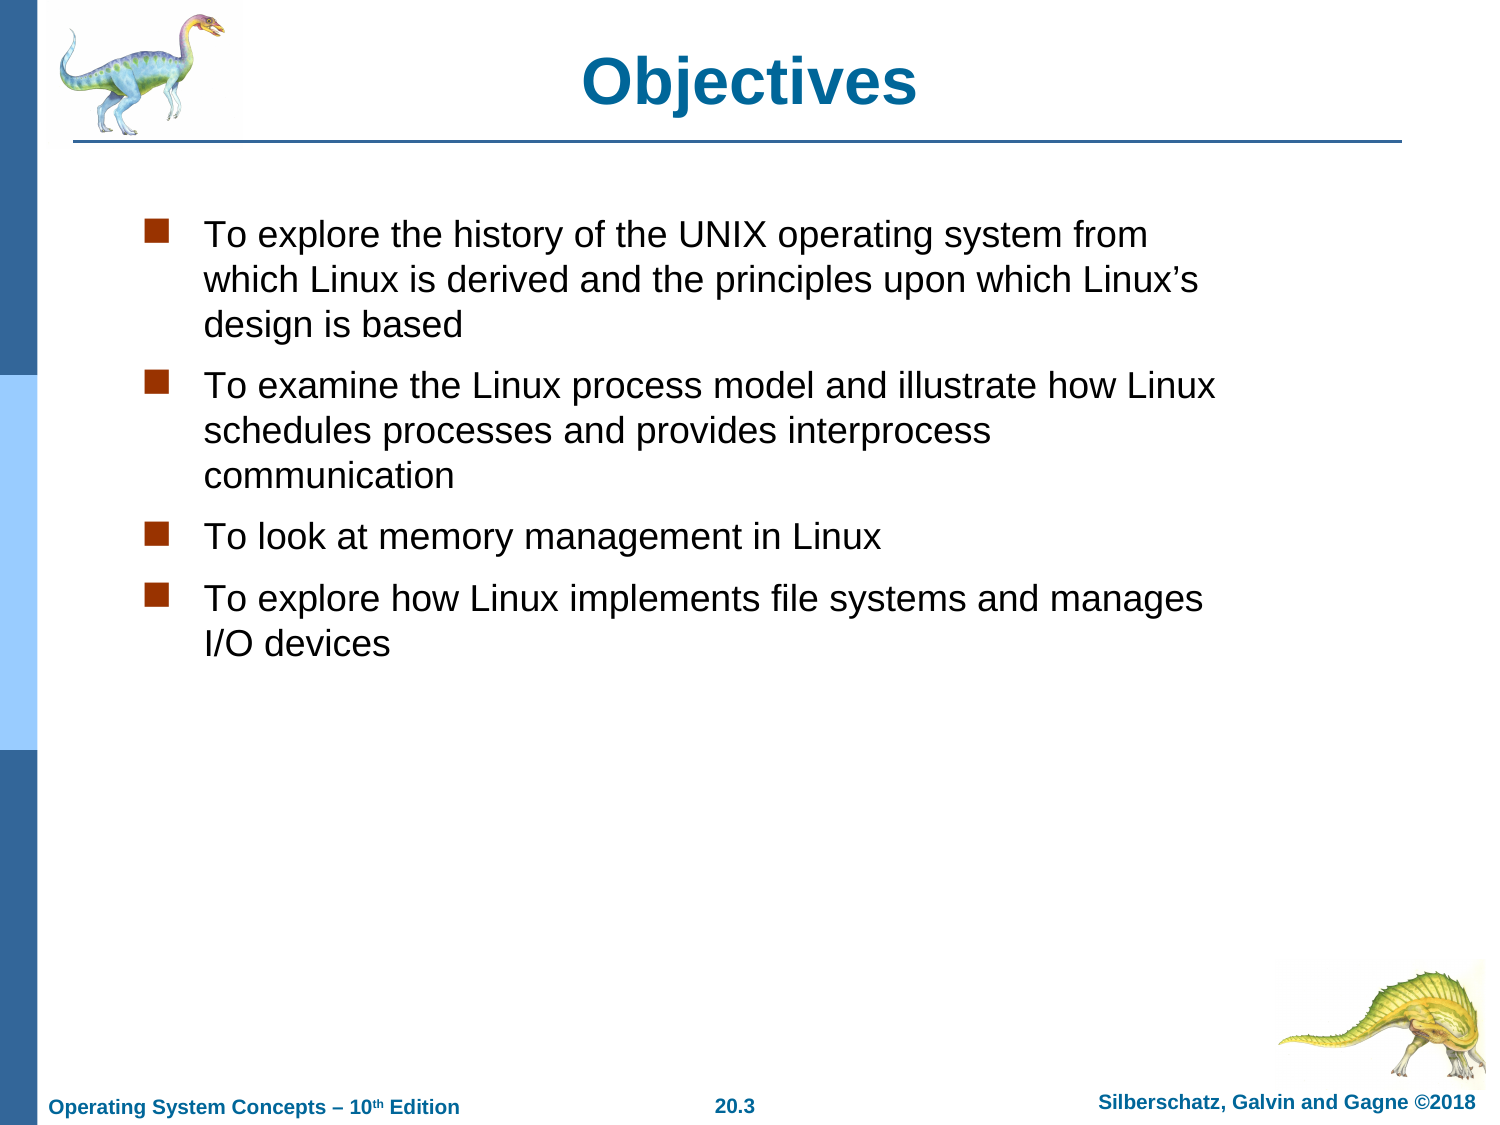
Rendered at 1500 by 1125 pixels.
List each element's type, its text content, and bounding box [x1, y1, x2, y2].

picture [46, 0, 243, 149]
picture [1415, 1094, 1423, 1099]
title Objectives [75, 31, 1426, 126]
picture [1275, 959, 1486, 1090]
list To explore the history of the UNIX operating system from which Linux is derived and the principles upon which Linux’s design is based To examine the Linux process model and illustrate how Linux schedules processes and provides interprocess communication To look at memory management in Linux To explore how Linux implements file systems and manages I/O devices [132, 202, 1246, 946]
